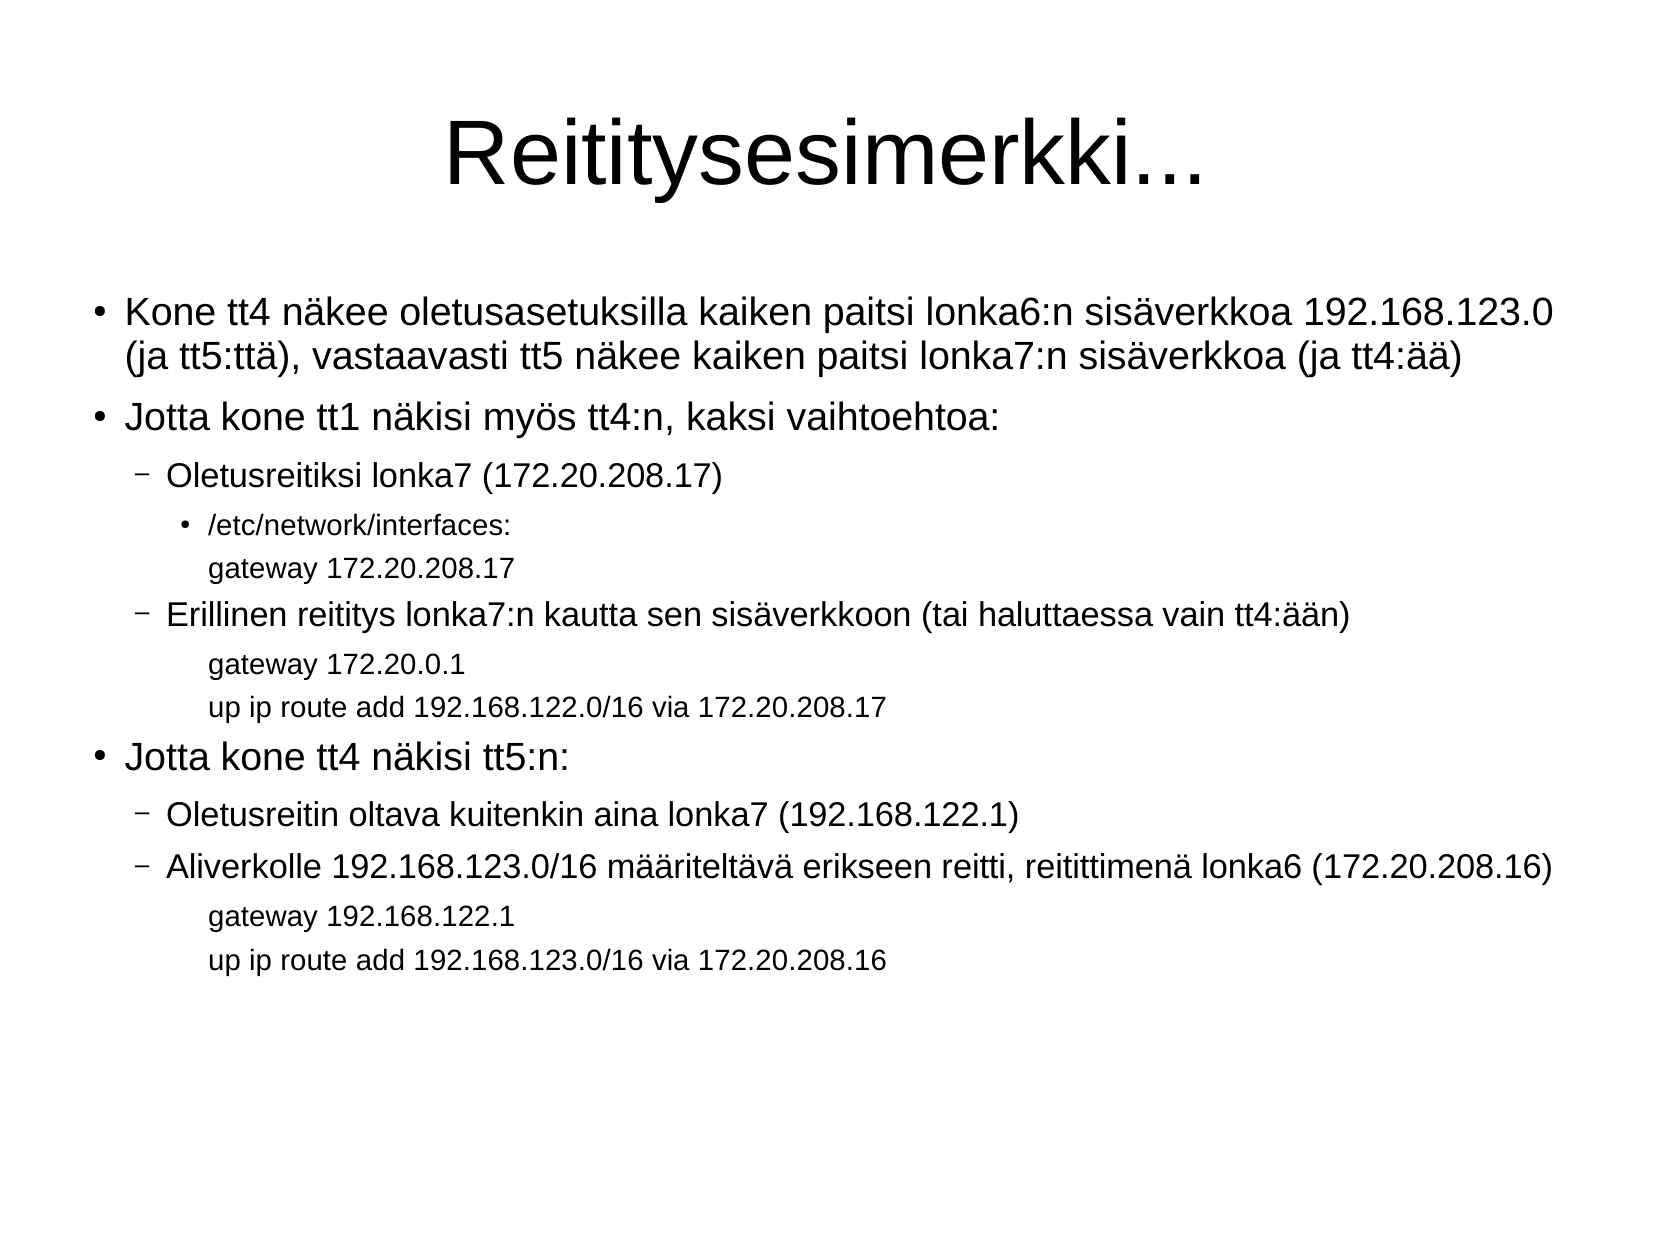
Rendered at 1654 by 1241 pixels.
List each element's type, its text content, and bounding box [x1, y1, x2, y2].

title Reititysesimerkki... [82, 49, 1571, 257]
list Kone tt4 näkee oletusasetuksilla kaiken paitsi lonka6:n sisäverkkoa 192.168.123.0 (ja tt5:ttä), vastaavasti tt5 näkee kaiken paitsi lonka7:n sisäverkkoa (ja tt4:ää) Jotta kone tt1 näkisi myös tt4:n, kaksi vaihtoehtoa: Oletusreitiksi lonka7 (172.20.208.17) /etc/network/interfaces: gateway 172.20.208.17 Erillinen reititys lonka7:n kautta sen sisäverkkoon (tai haluttaessa vain tt4:ään) gateway 172.20.0.1 up ip route add 192.168.122.0/16 via 172.20.208.17 Jotta kone tt4 näkisi tt5:n: Oletusreitin oltava kuitenkin aina lonka7 (192.168.122.1) Aliverkolle 192.168.123.0/16 määriteltävä erikseen reitti, reitittimenä lonka6 (172.20.208.16) gateway 192.168.122.1 up ip route add 192.168.123.0/16 via 172.20.208.16 [82, 290, 1571, 1010]
